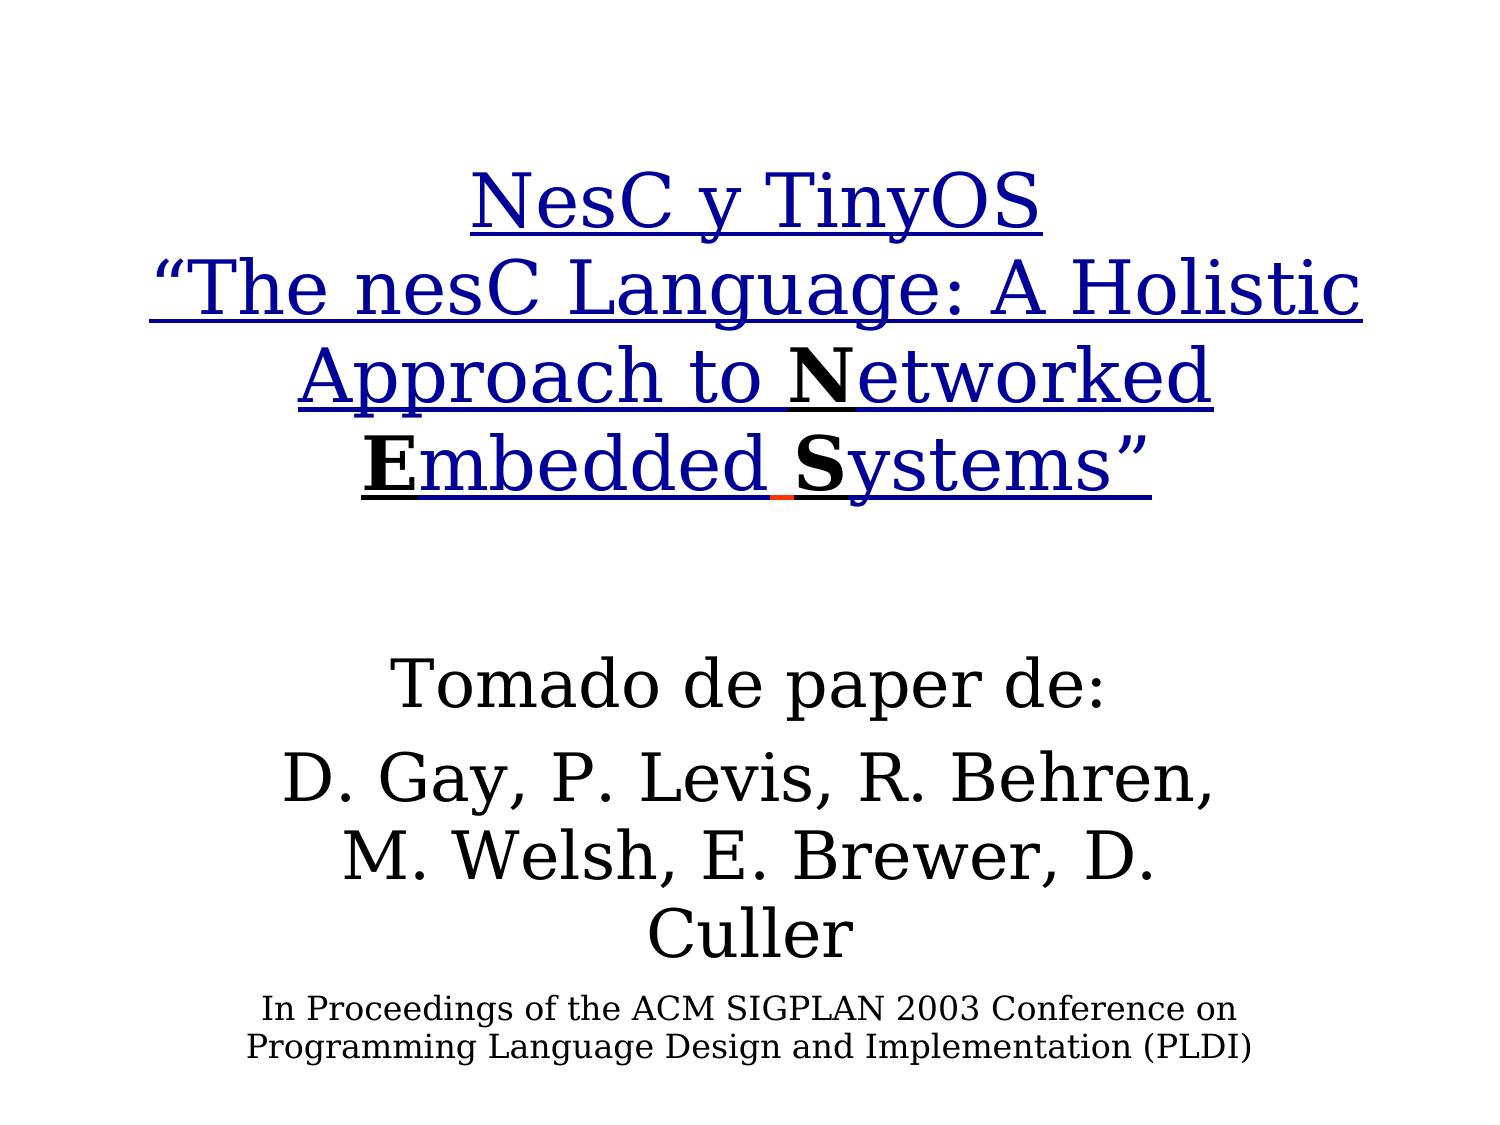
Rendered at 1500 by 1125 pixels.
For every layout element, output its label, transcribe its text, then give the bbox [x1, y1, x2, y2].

subtitle Tomado de paper de: D. Gay, P. Levis, R. Behren, M. Welsh, E. Brewer, D. Culler In Proceedings of the ACM SIGPLAN 2003 Conference on Programming Language Design and Implementation (PLDI) [225, 637, 1276, 1075]
title NesC y TinyOS “The nesC Language: A Holistic Approach to Networked Embedded Systems” [125, 149, 1388, 517]
